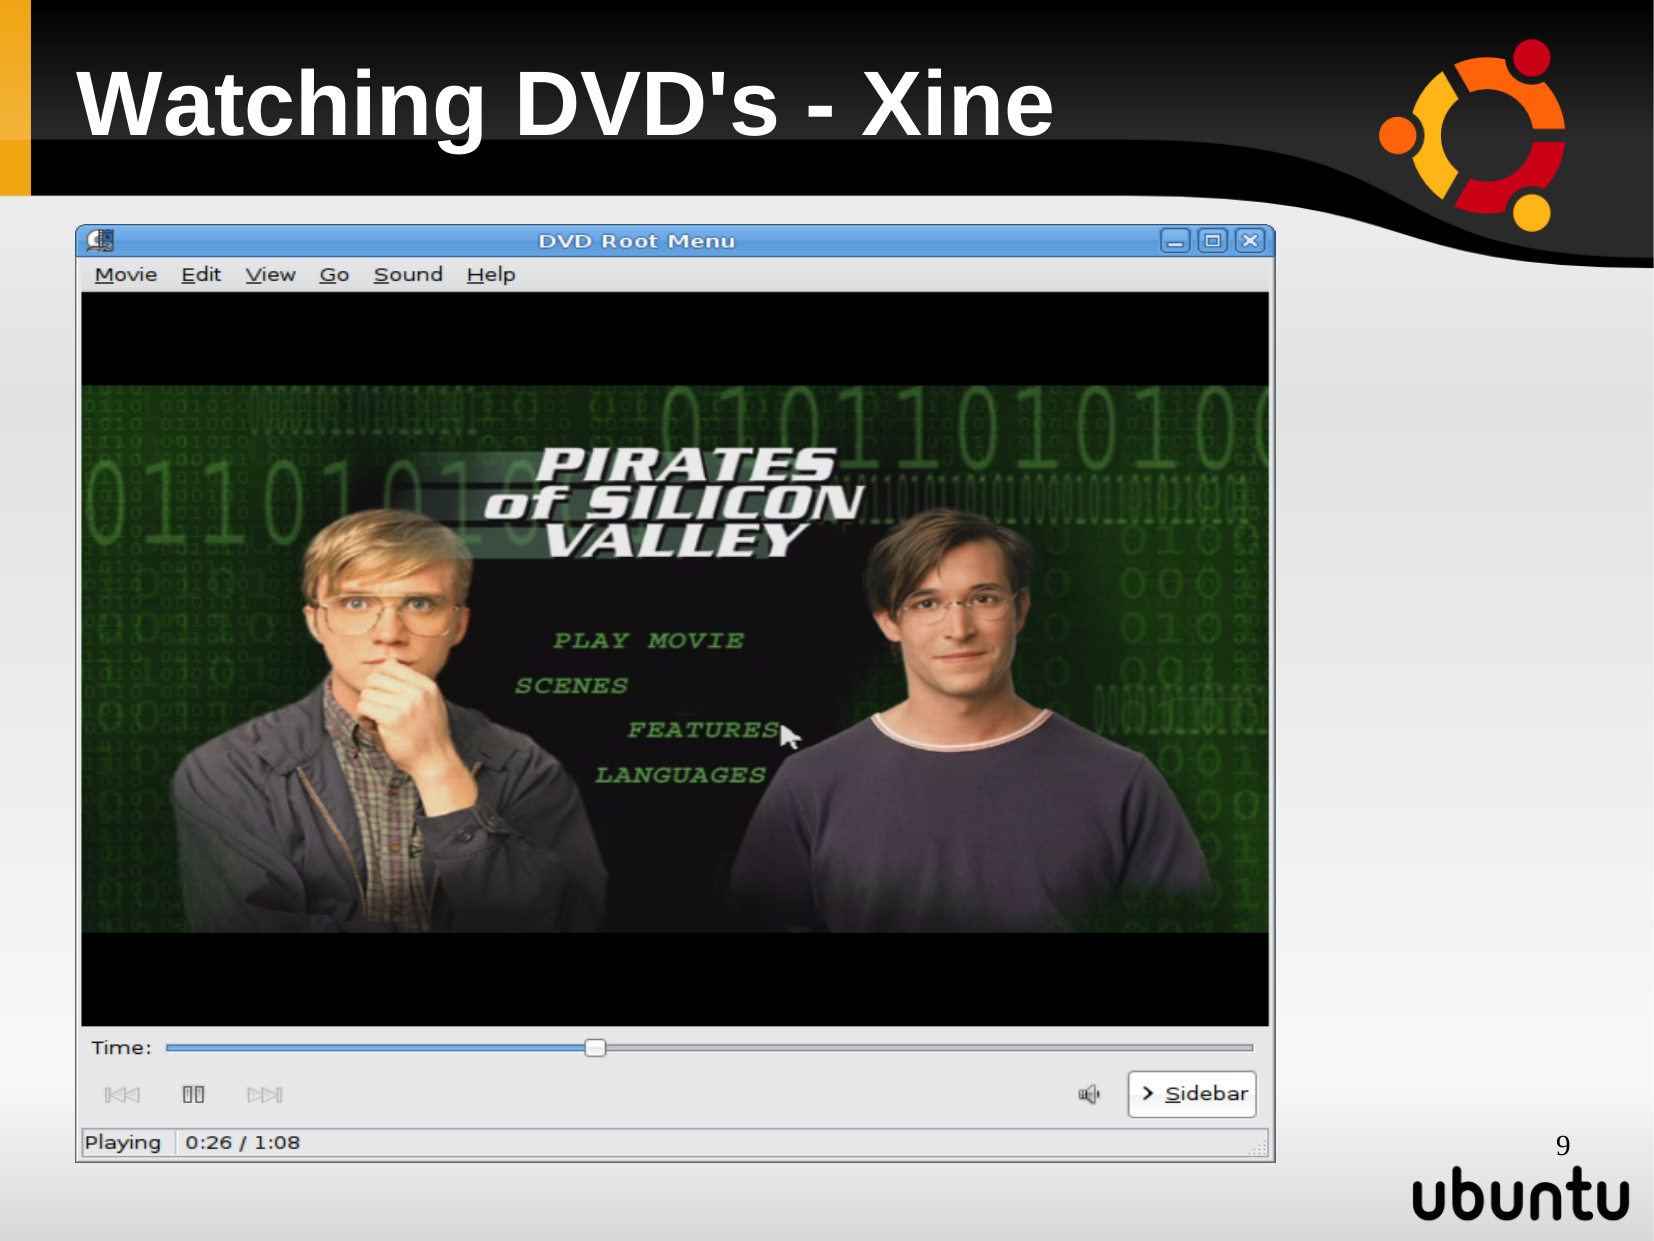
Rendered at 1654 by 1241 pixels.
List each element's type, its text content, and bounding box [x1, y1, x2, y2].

picture [0, 0, 1654, 1241]
title Watching DVD's - Xine [76, 0, 1565, 208]
